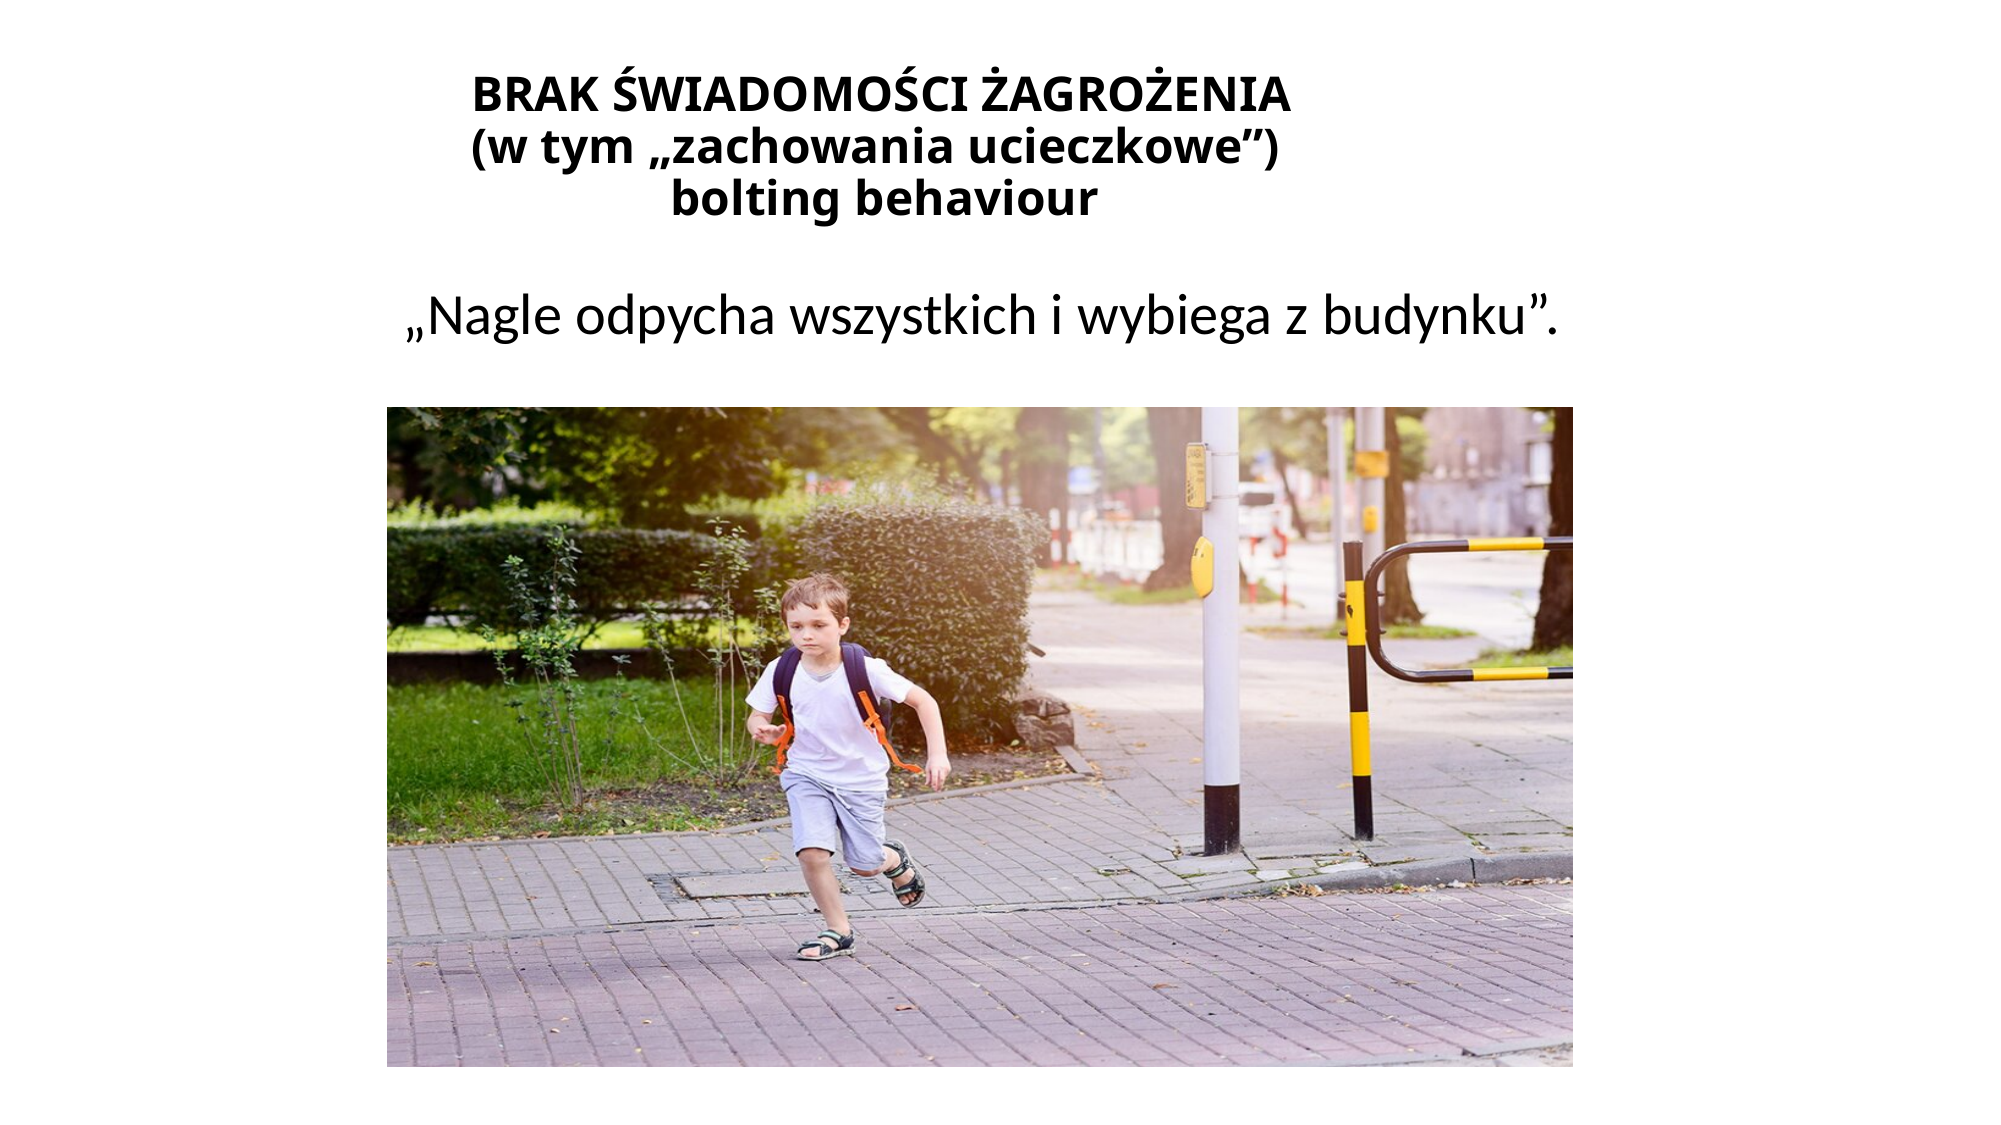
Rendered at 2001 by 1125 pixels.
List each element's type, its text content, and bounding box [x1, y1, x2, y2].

picture [387, 407, 1573, 1067]
title BRAK ŚWIADOMOŚCI ŻAGROŻENIA (w tym „zachowania ucieczkowe”) bolting behaviour [456, 62, 2000, 276]
list „Nagle odpycha wszystkich i wybiega z budynku”. [387, 276, 2000, 382]
